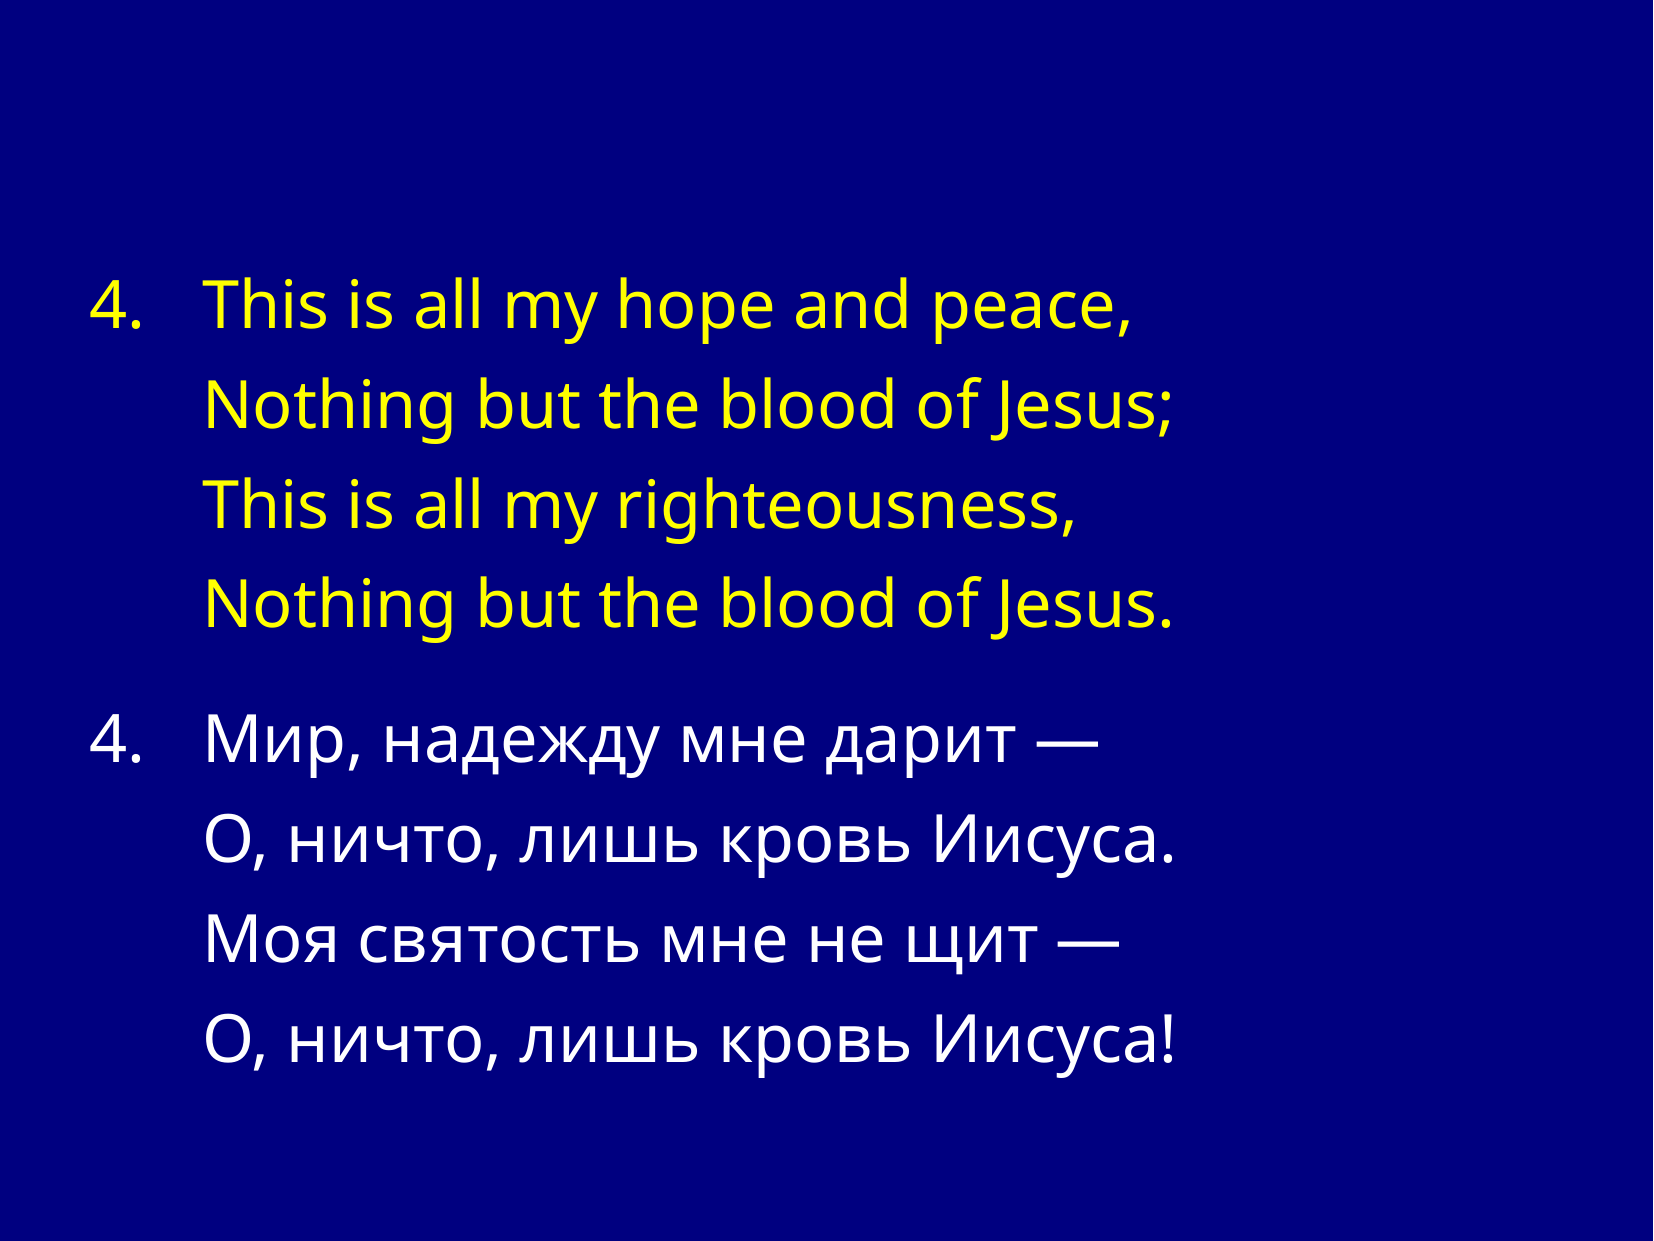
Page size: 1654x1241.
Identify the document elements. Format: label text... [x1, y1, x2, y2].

text_box 4. Мир, надежду мне дарит — О, ничто, лишь кровь Иисуса. Моя святость мне не щит — О, ничто, лишь кровь Иисуса! [75, 675, 1576, 1163]
text_box 4. This is all my hope and peace, Nothing but the blood of Jesus; This is all my righteousness, Nothing but the blood of Jesus. [75, 150, 1576, 638]
